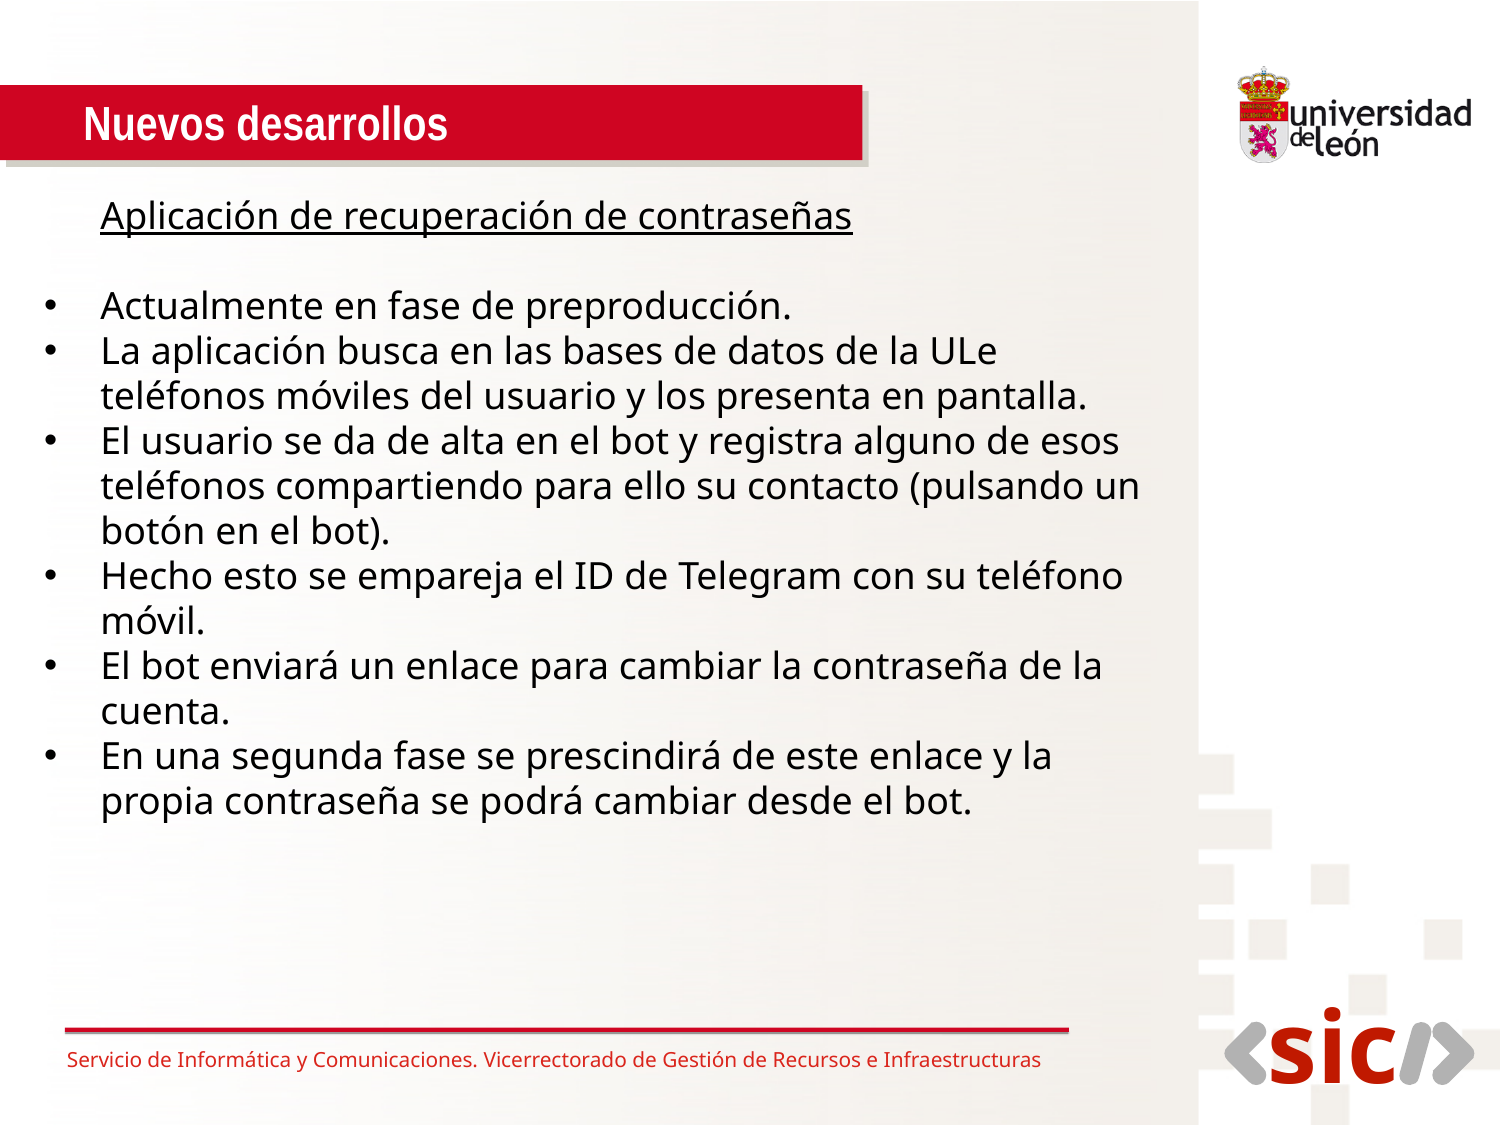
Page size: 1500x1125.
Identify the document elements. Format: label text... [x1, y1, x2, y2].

text_box Nuevos desarrollos [68, 85, 465, 158]
picture [0, 1, 1500, 1125]
text_box <sic/> [1175, 975, 1500, 1111]
text_box Aplicación de recuperación de contraseñas Actualmente en fase de preproducción. La aplicación busca en las bases de datos de la ULe teléfonos móviles del usuario y los presenta en pantalla. El usuario se da de alta en el bot y registra alguno de esos teléfonos compartiendo para ello su contacto (pulsando un botón en el bot). Hecho esto se empareja el ID de Telegram con su teléfono móvil. El bot enviará un enlace para cambiar la contraseña de la cuenta. En una segunda fase se prescindirá de este enlace y la propia contraseña se podrá cambiar desde el bot. [29, 184, 1176, 830]
